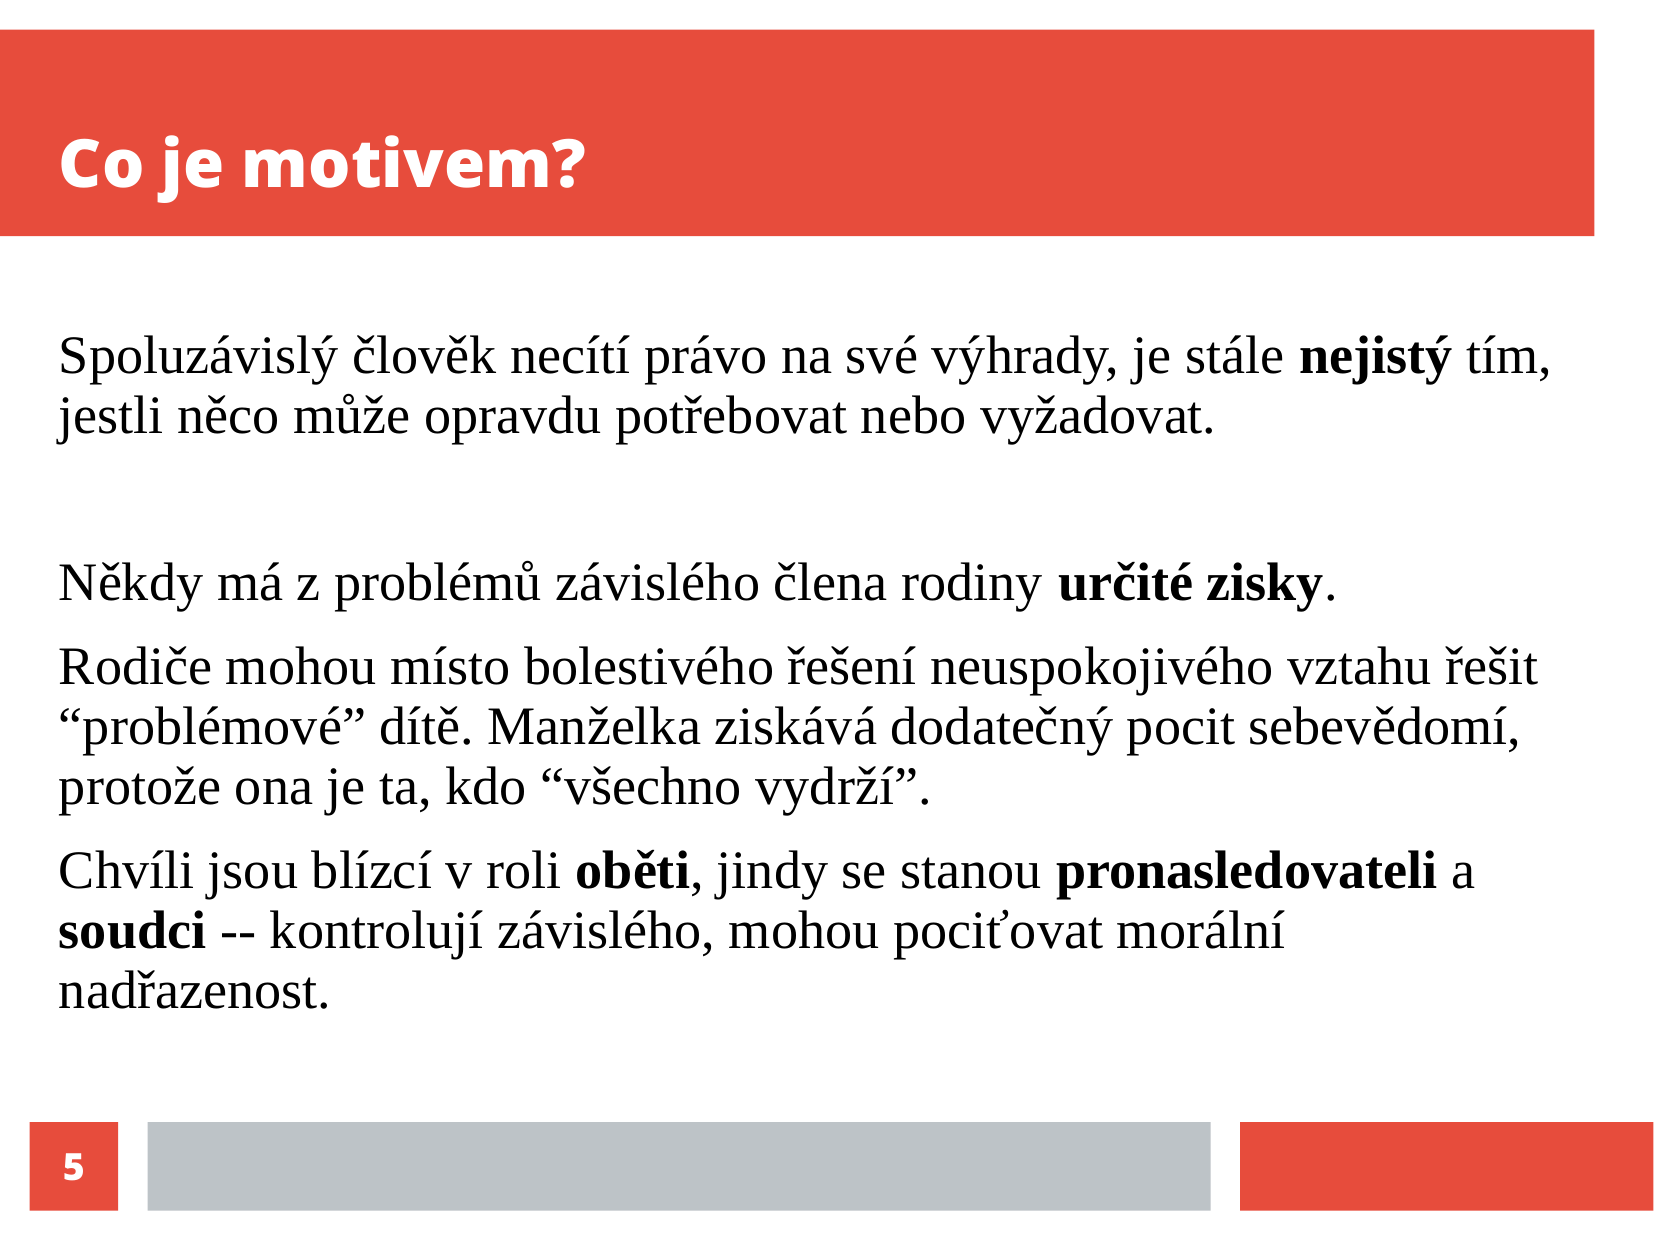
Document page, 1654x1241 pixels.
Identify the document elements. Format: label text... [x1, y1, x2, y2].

title Co je motivem? [59, 59, 1595, 207]
list Spoluzávislý člověk necítí právo na své výhrady, je stále nejistý tím, jestli něco může opravdu potřebovat nebo vyžadovat. Někdy má z problémů závislého člena rodiny určité zisky. Rodiče mohou místo bolestivého řešení neuspokojivého vztahu řešit “problémové” dítě. Manželka ziskává dodatečný pocit sebevědomí, protože ona je ta, kdo “všechno vydrží”. Chvíli jsou blízcí v roli oběti, jindy se stanou pronasledovateli a soudci -- kontrolují závislého, mohou pociťovat morální nadřazenost. [59, 324, 1565, 1093]
